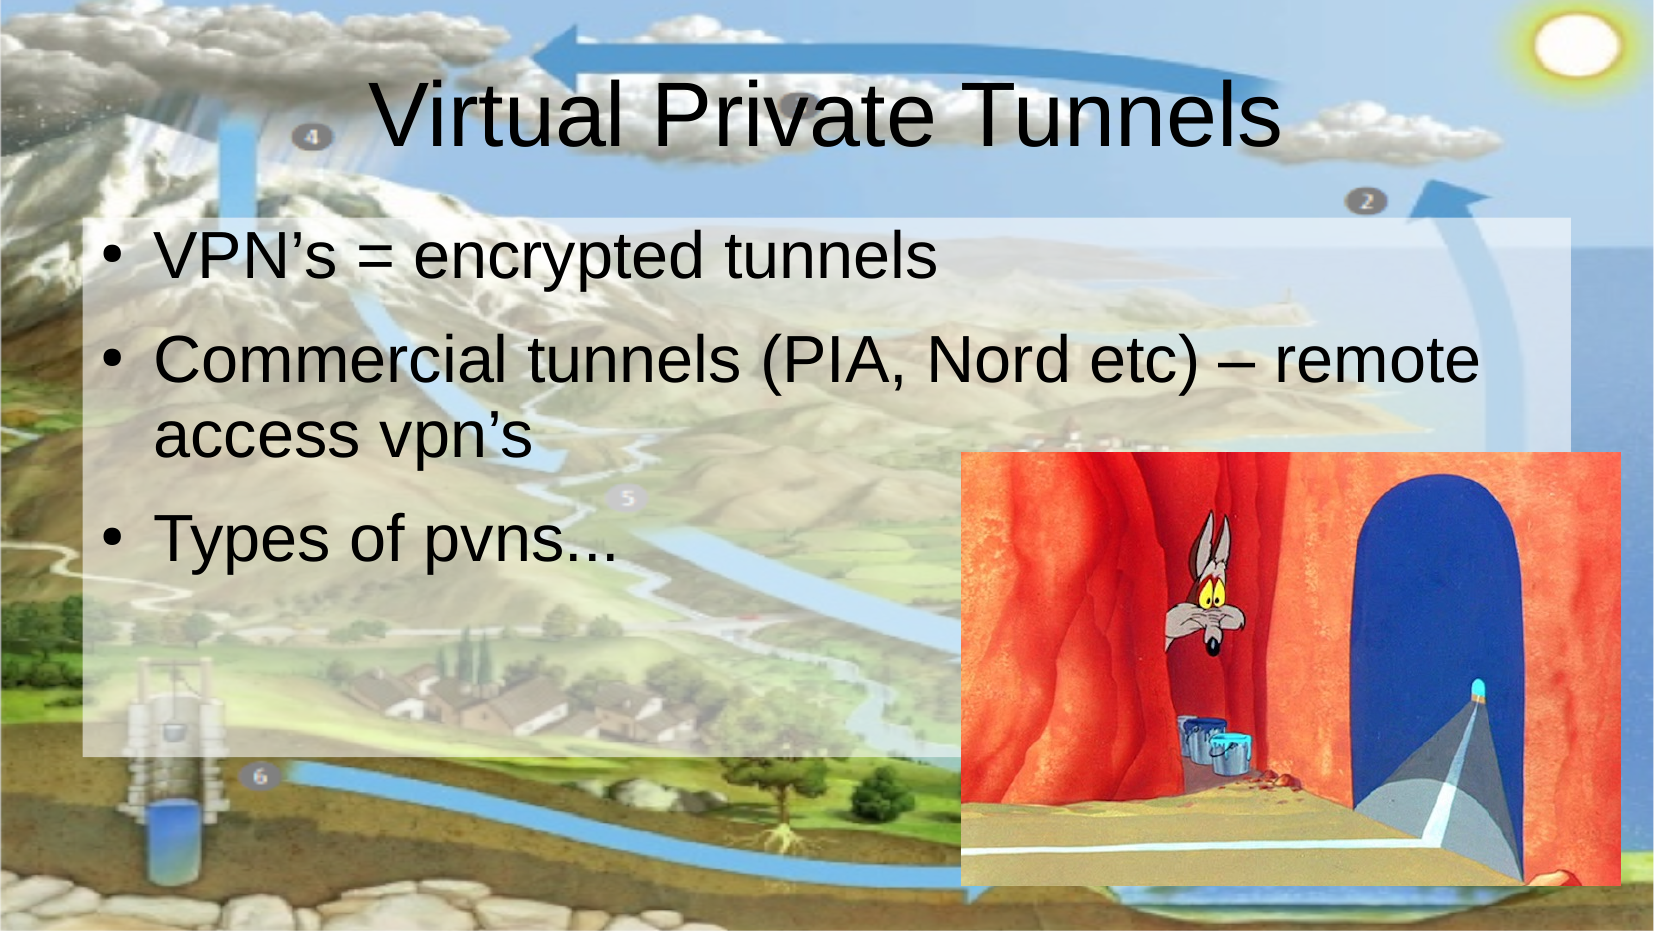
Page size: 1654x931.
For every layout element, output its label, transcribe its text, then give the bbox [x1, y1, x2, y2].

list VPN’s = encrypted tunnels Commercial tunnels (PIA, Nord etc) – remote access vpn’s Types of pvns... [82, 217, 1571, 758]
title Virtual Private Tunnels [82, 37, 1571, 193]
picture [0, 0, 1654, 931]
